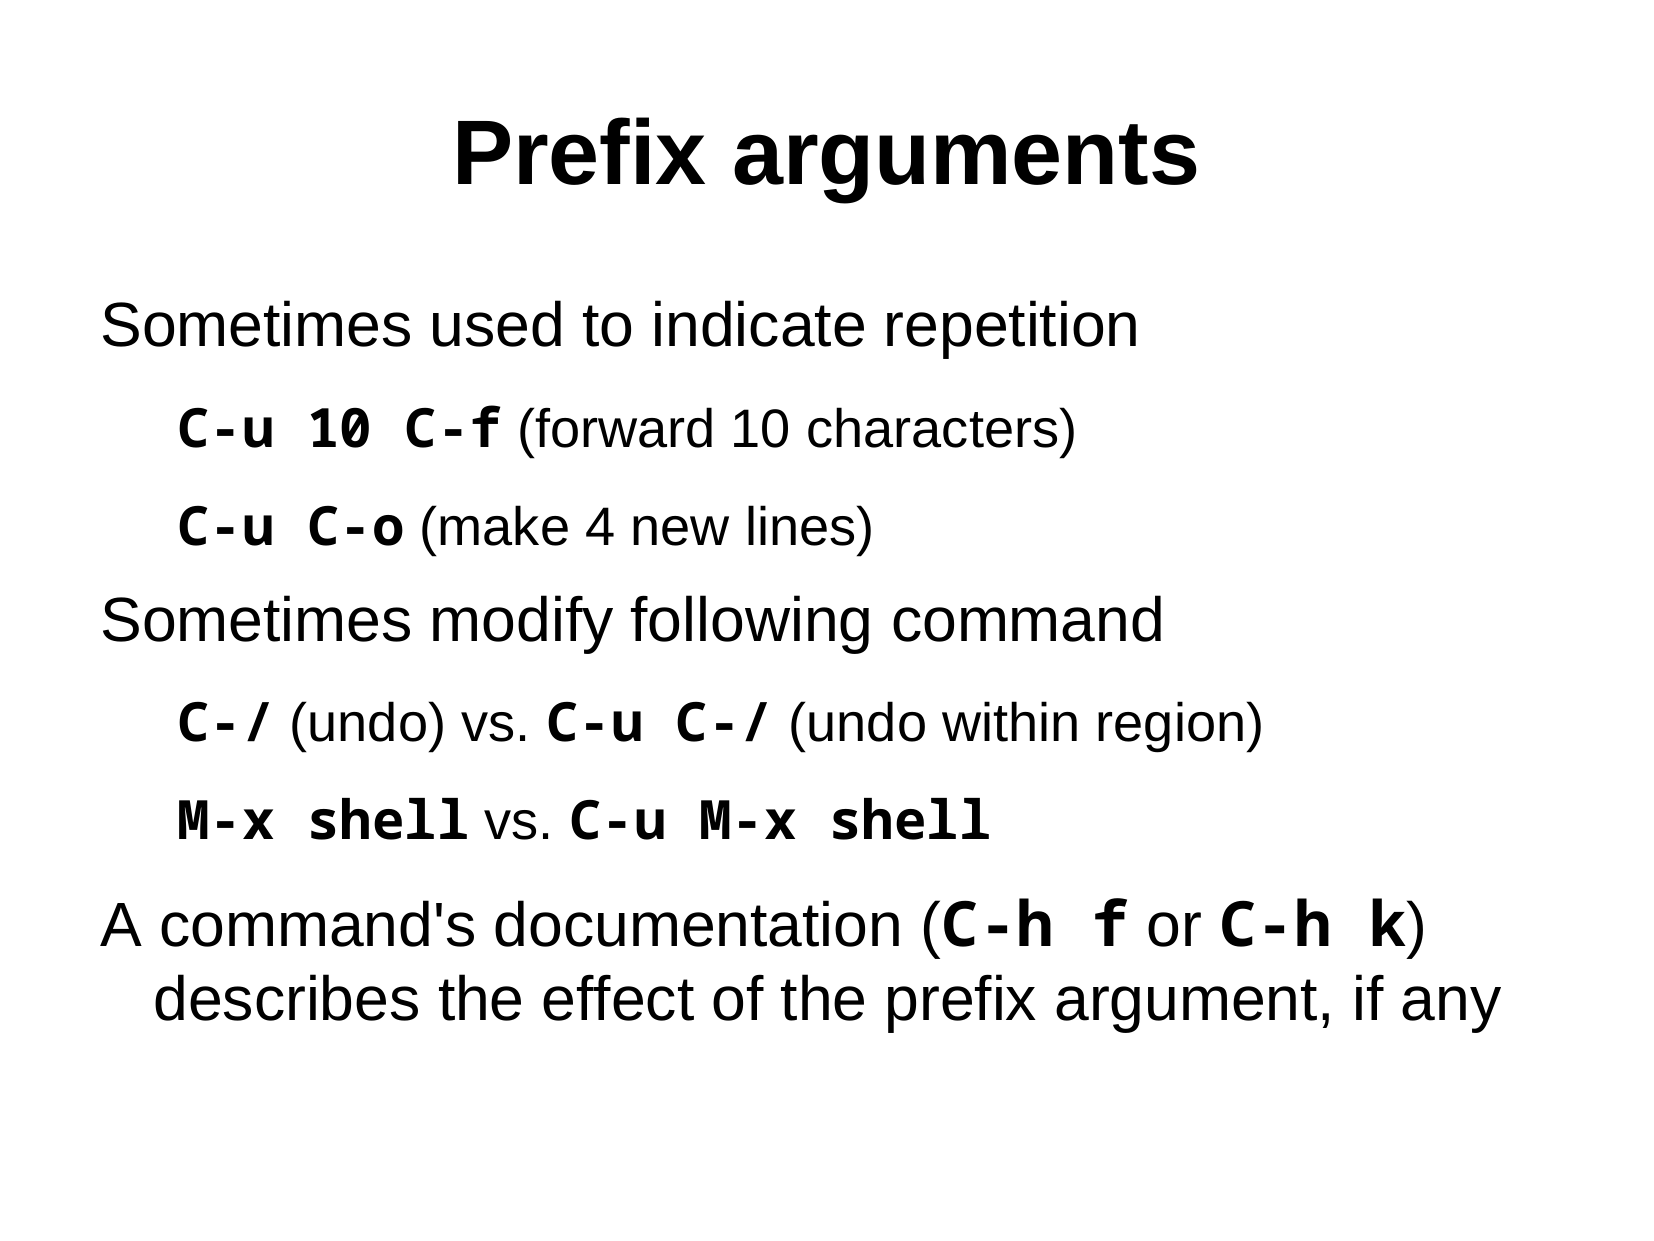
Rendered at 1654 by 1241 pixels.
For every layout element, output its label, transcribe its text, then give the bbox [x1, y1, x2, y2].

list Sometimes used to indicate repetition C-u 10 C-f (forward 10 characters) C-u C-o (make 4 new lines) Sometimes modify following command C-/ (undo) vs. C-u C-/ (undo within region) M-x shell vs. C-u M-x shell A command's documentation (C-h f or C-h k) describes the effect of the prefix argument, if any [82, 290, 1571, 1179]
title Prefix arguments [82, 56, 1571, 250]
